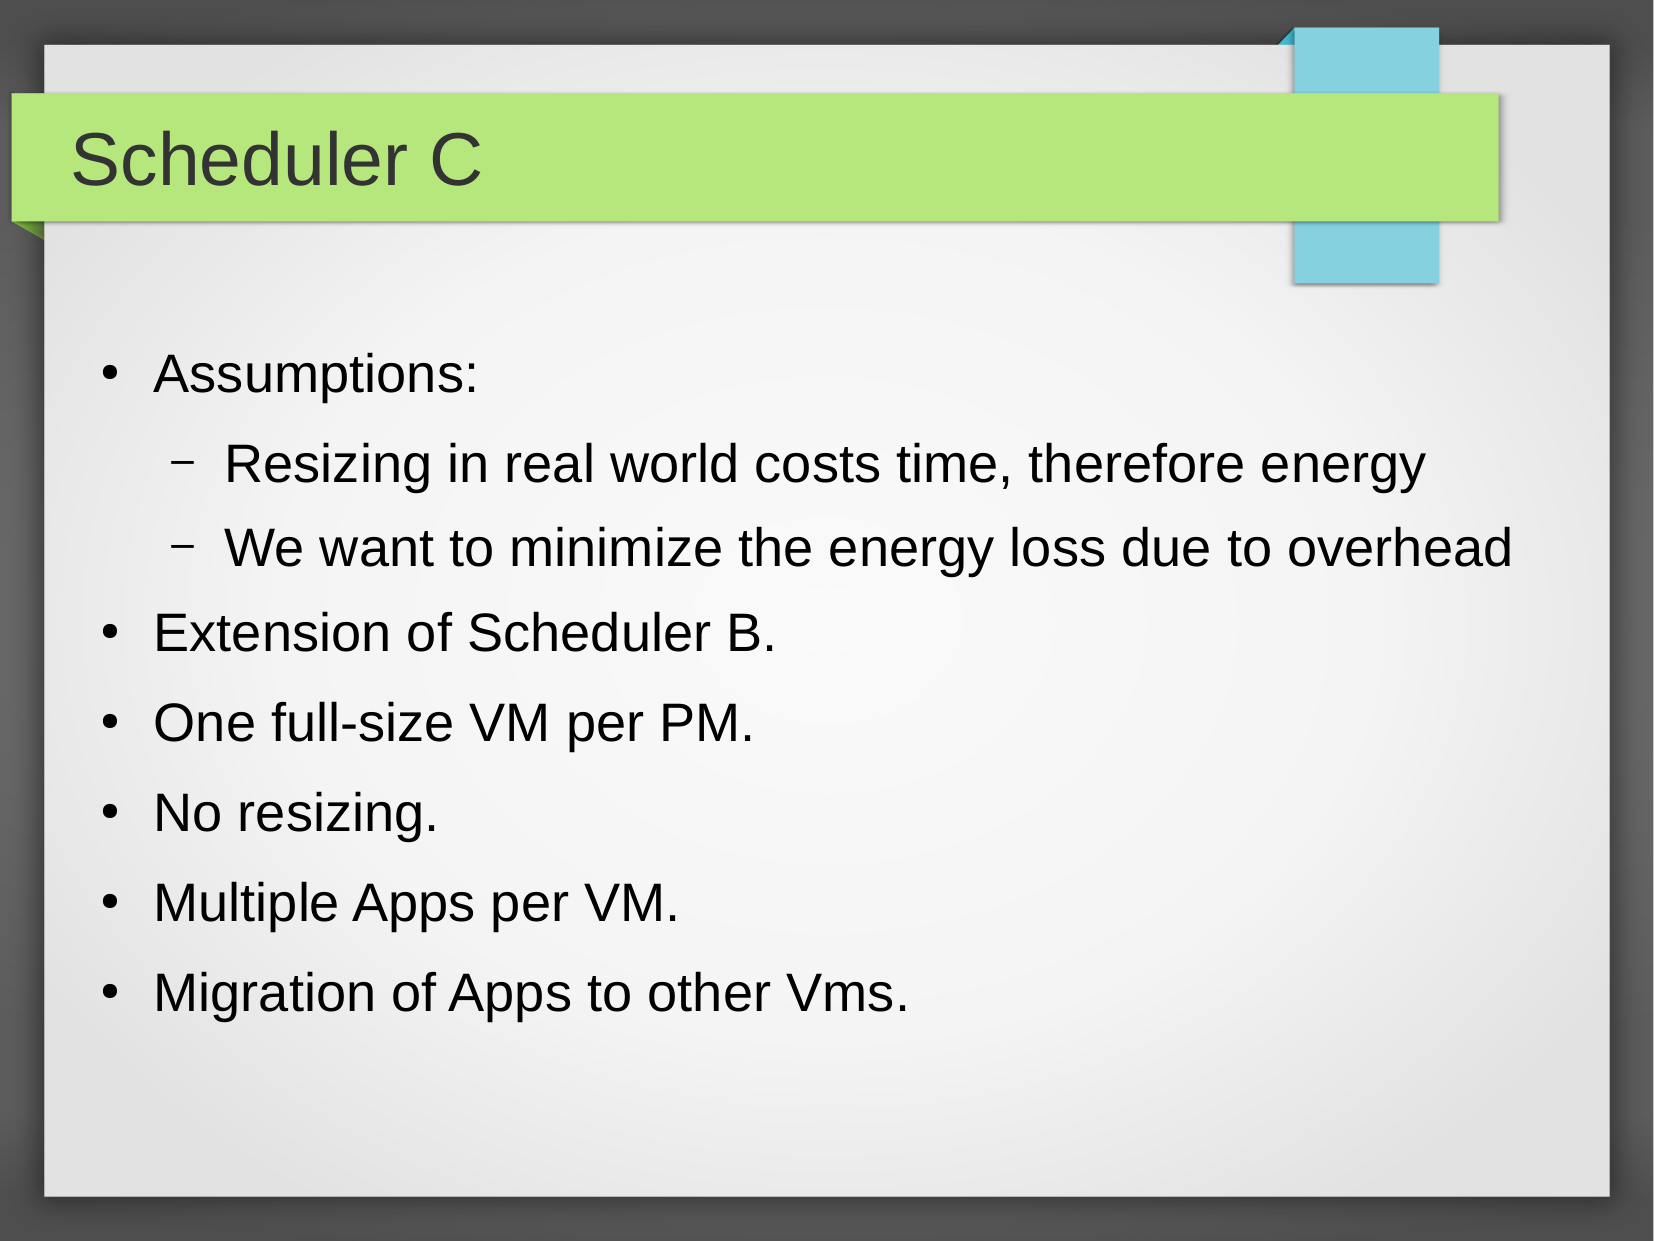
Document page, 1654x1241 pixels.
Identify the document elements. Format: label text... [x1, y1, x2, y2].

picture [0, 0, 1654, 1241]
title Scheduler C [70, 106, 1229, 213]
list Assumptions: Resizing in real world costs time, therefore energy We want to minimize the energy loss due to overhead Extension of Scheduler B. One full-size VM per PM. No resizing. Multiple Apps per VM. Migration of Apps to other Vms. [82, 343, 1538, 1063]
